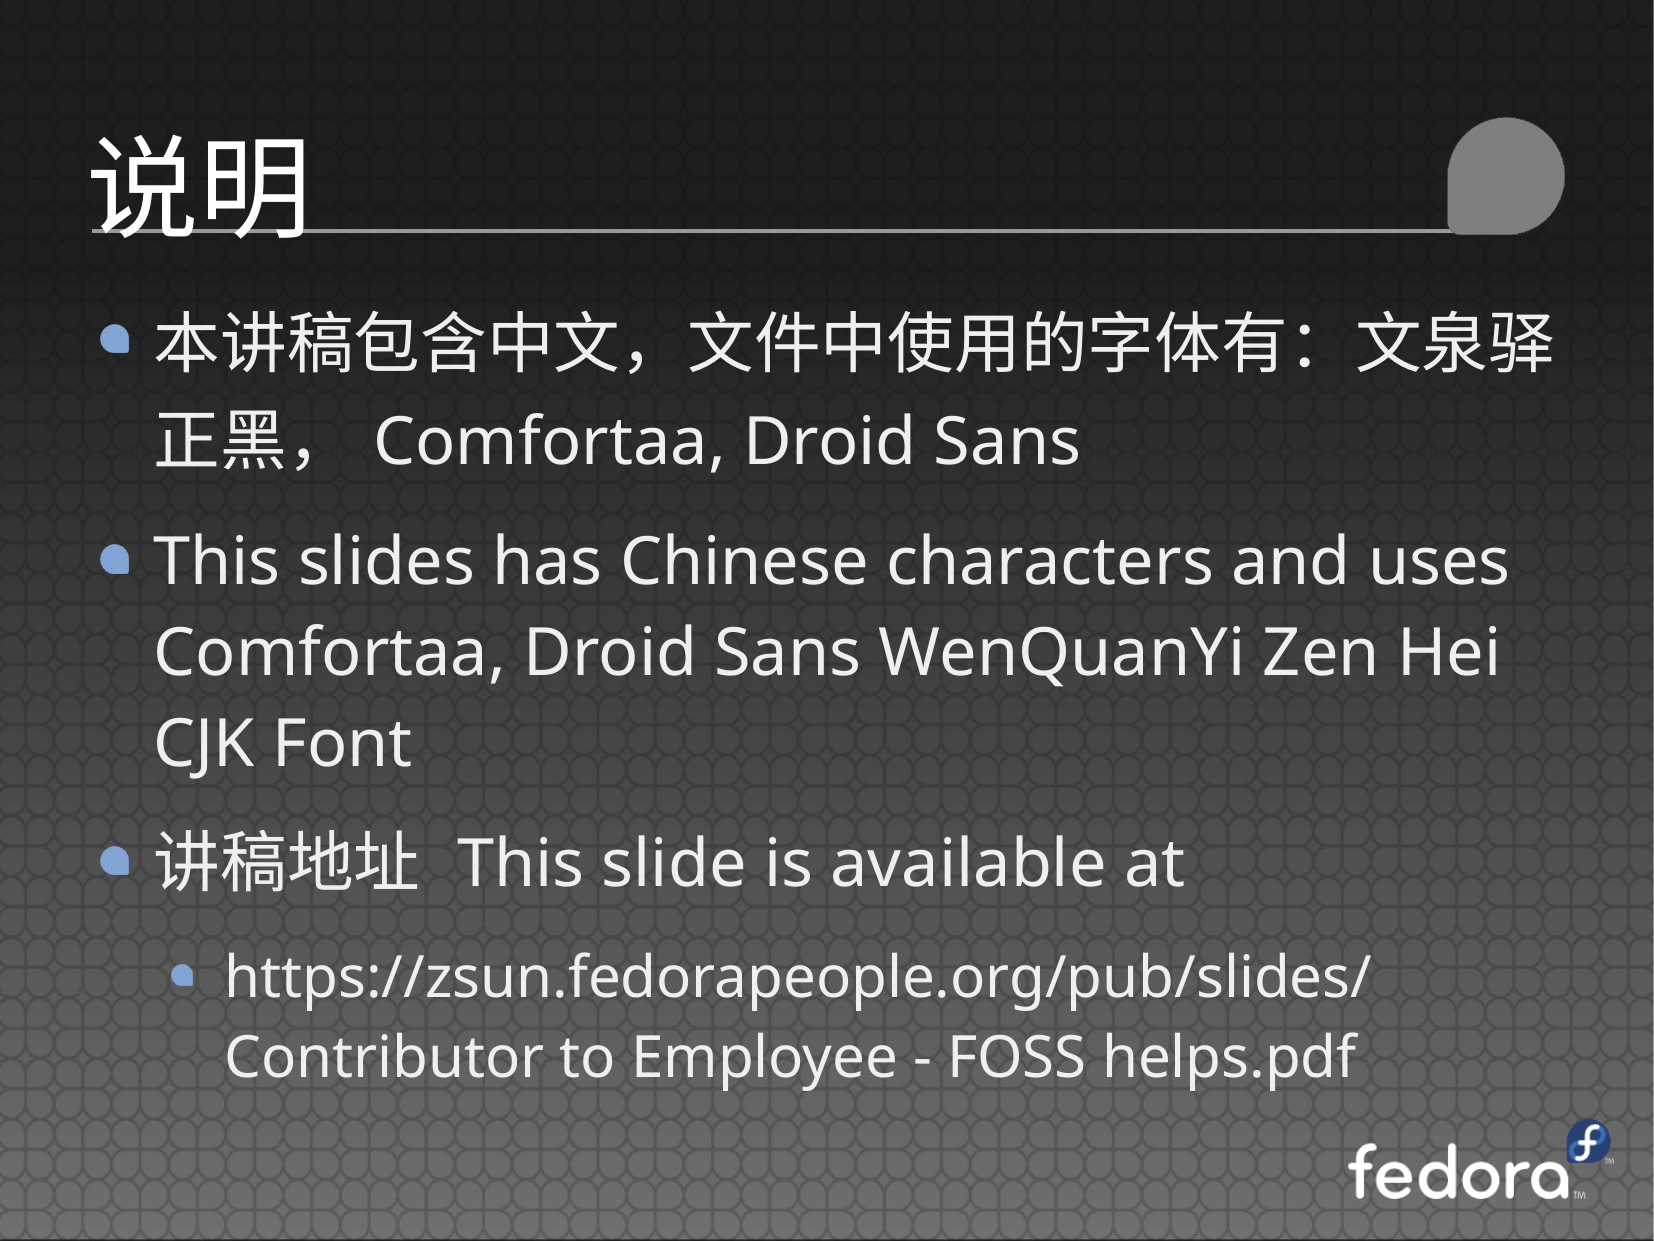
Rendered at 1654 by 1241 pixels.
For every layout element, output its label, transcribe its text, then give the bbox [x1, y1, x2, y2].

picture [0, 0, 1654, 1241]
list 本讲稿包含中文，文件中使用的字体有：文泉驿正黑，Comfortaa, Droid Sans This slides has Chinese characters and uses Comfortaa, Droid Sans WenQuanYi Zen Hei CJK Font 讲稿地址 This slide is available at https://zsun.fedorapeople.org/pub/slides/Contributor to Employee - FOSS helps.pdf [82, 290, 1571, 1010]
title 说明 [86, 109, 1576, 252]
